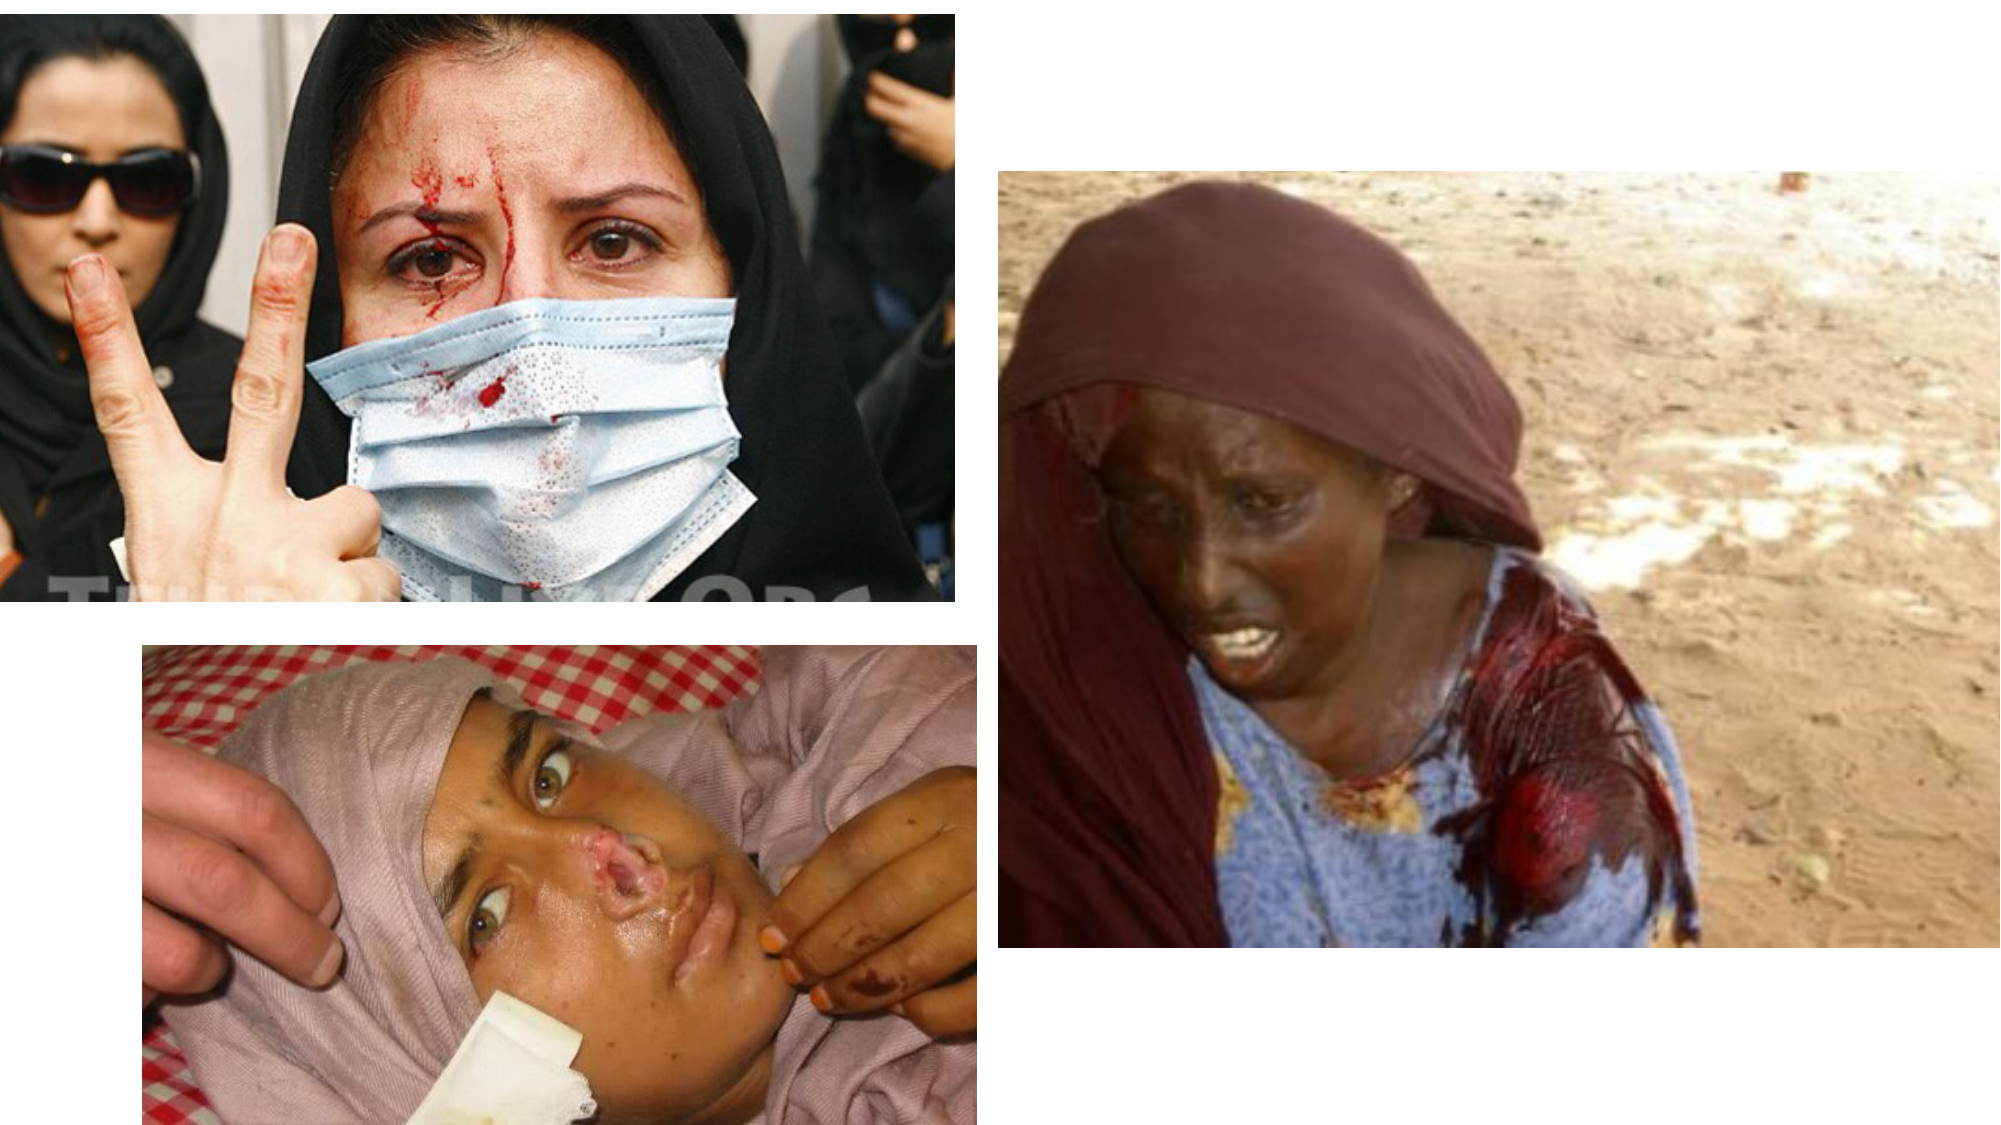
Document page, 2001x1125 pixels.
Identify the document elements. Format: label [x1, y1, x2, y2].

picture [142, 645, 977, 1125]
picture [998, 171, 2000, 948]
picture [0, 14, 955, 602]
